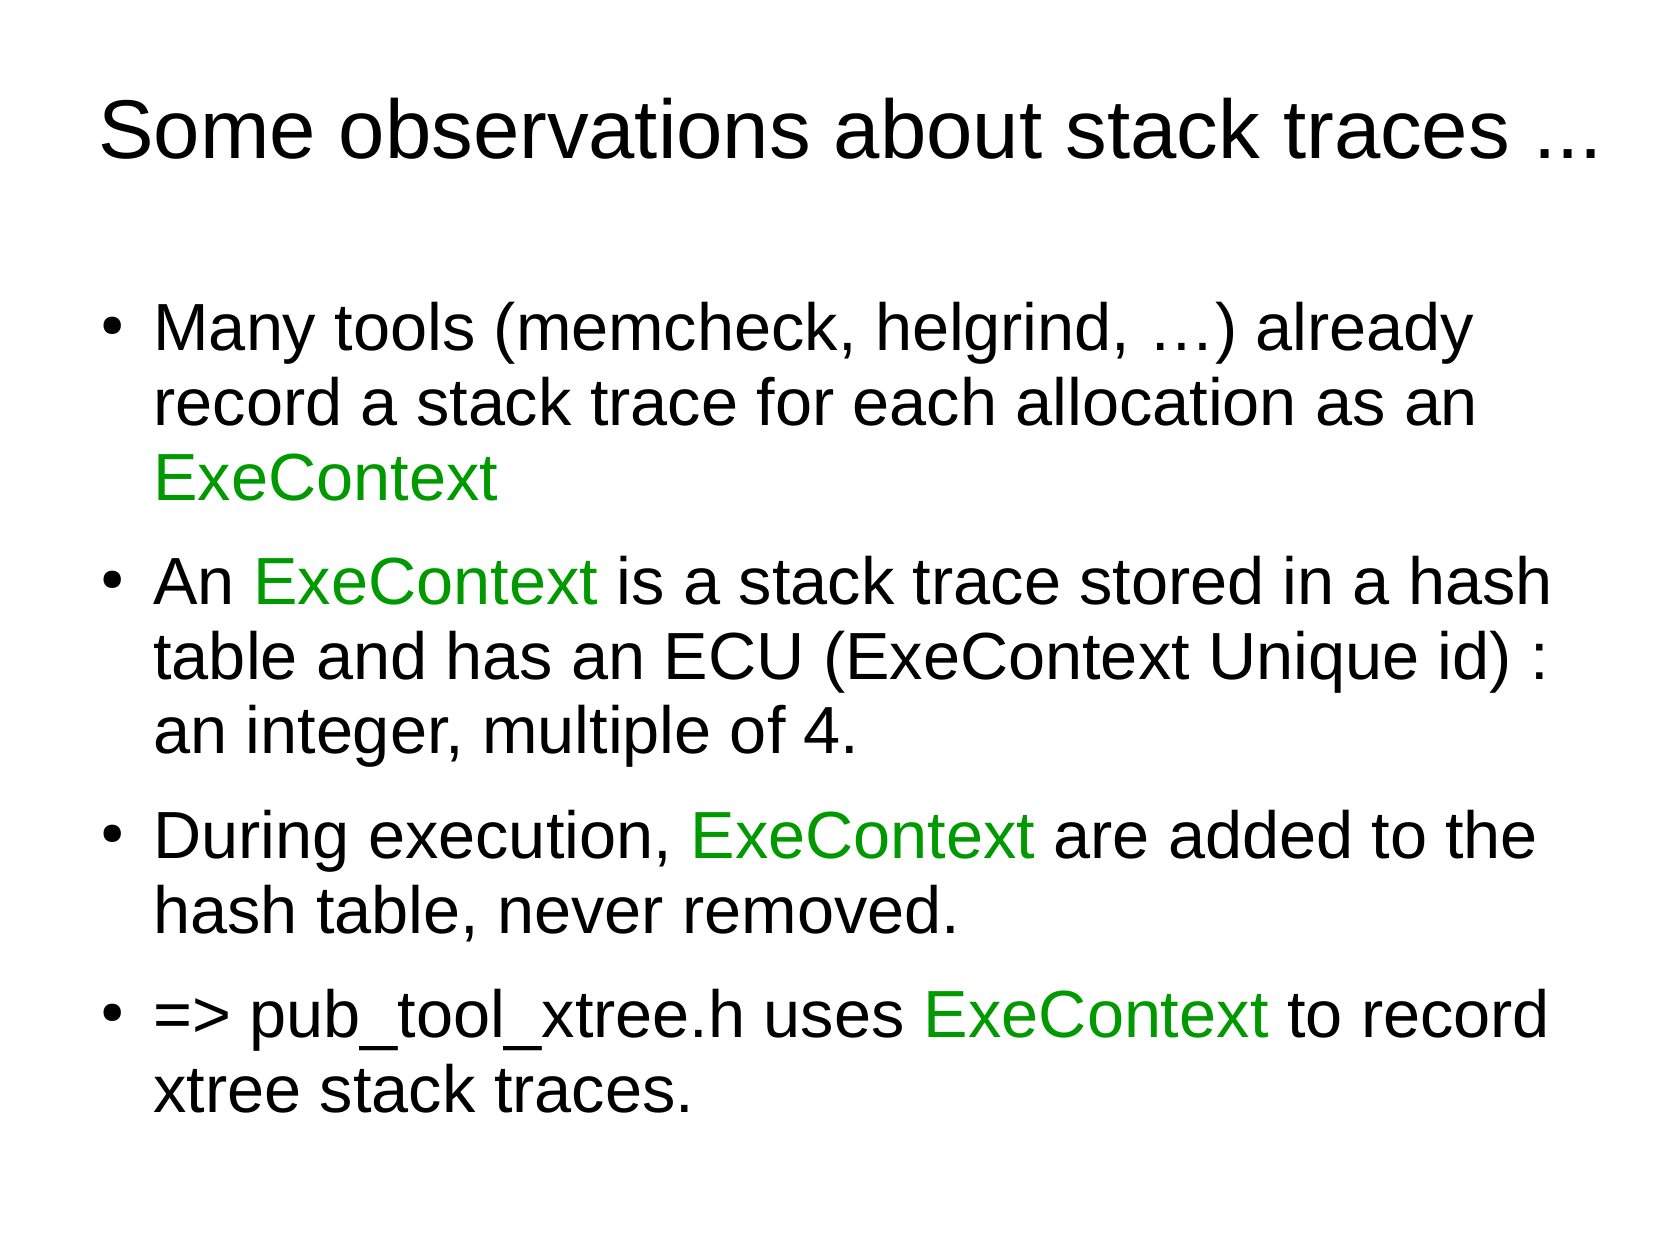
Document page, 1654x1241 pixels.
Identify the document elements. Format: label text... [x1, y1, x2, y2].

list Many tools (memcheck, helgrind, …) already record a stack trace for each allocation as an ExeContext An ExeContext is a stack trace stored in a hash table and has an ECU (ExeContext Unique id) : an integer, multiple of 4. During execution, ExeContext are added to the hash table, never removed. => pub_tool_xtree.h uses ExeContext to record xtree stack traces. [82, 290, 1571, 1186]
title Some observations about stack traces ... [82, 25, 1621, 233]
